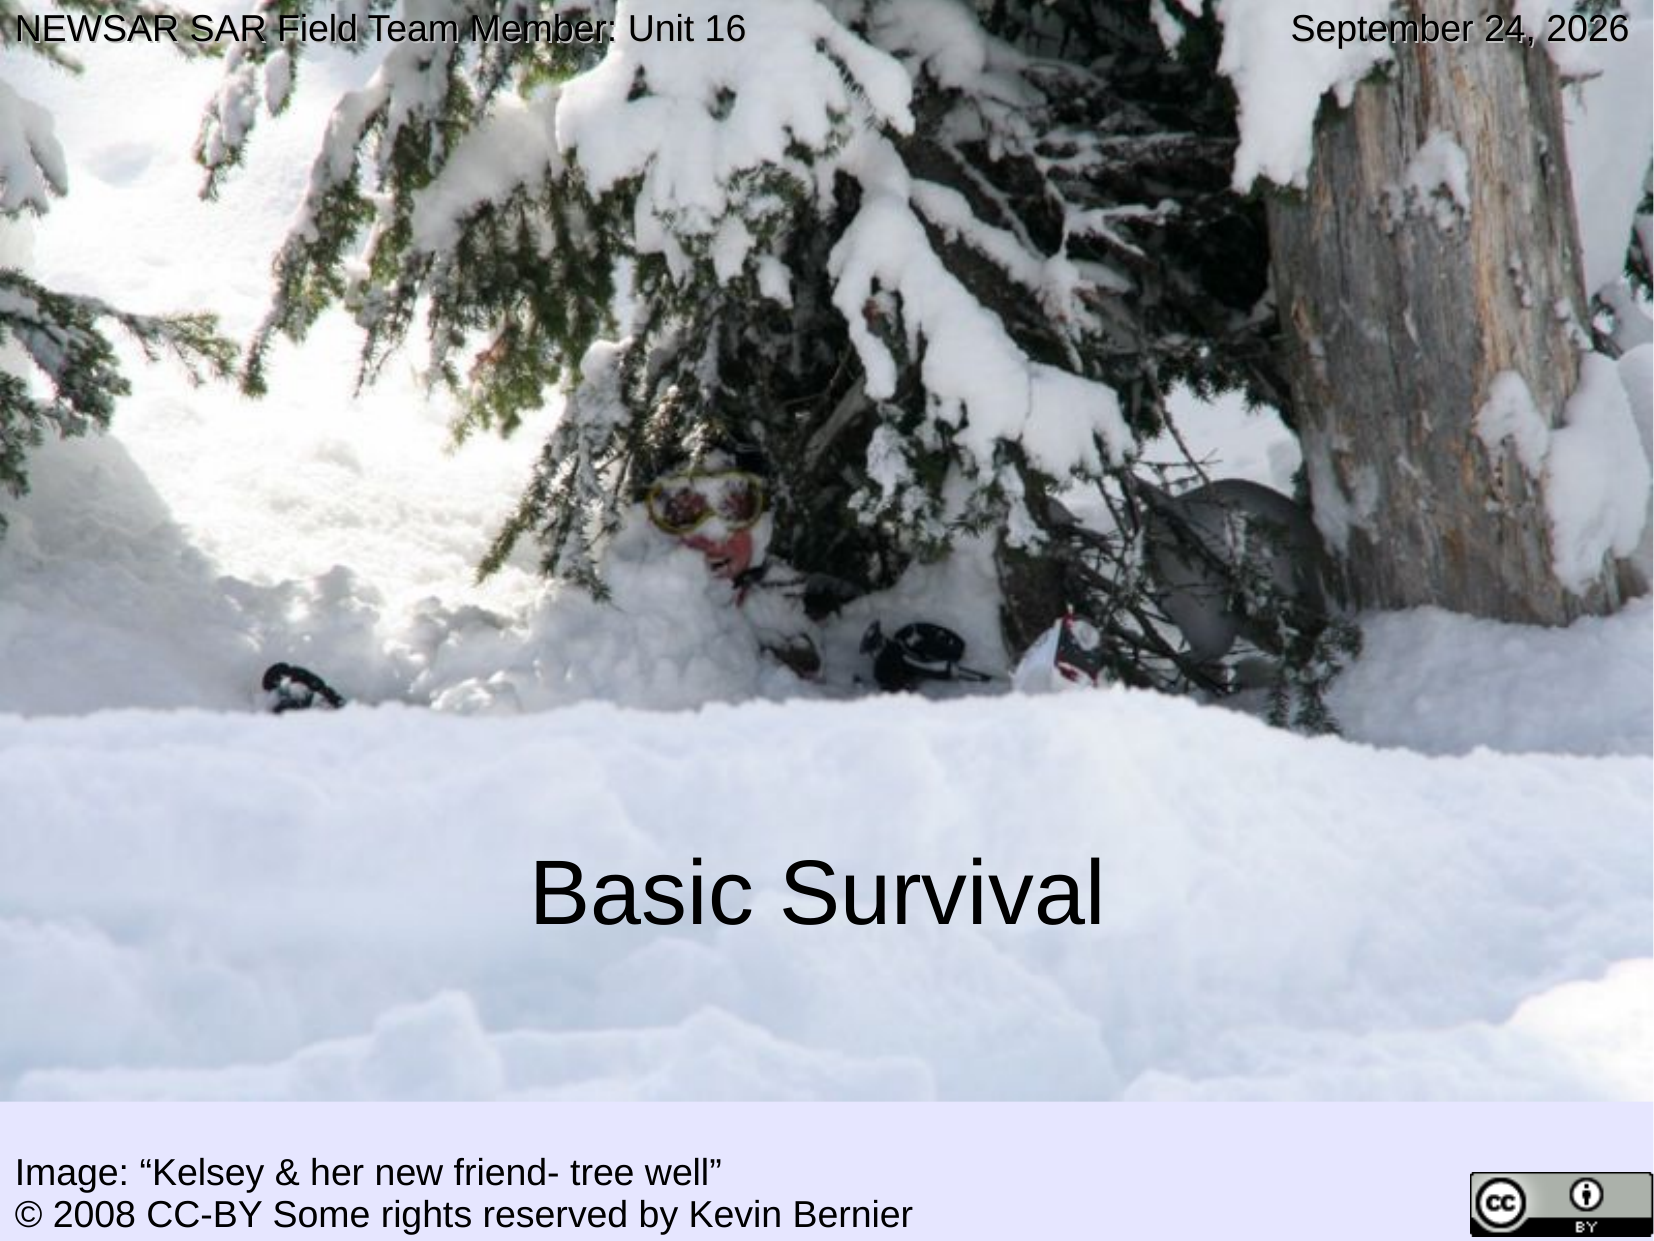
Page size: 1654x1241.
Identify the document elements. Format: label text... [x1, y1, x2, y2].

text_box February 19, 2020 [1193, 0, 1645, 57]
title Basic Survival [74, 788, 1563, 996]
picture [1470, 1172, 1654, 1237]
picture [0, 0, 1654, 1101]
text_box NEWSAR SAR Field Team Member: Unit 16 [0, 0, 762, 57]
text_box Image: “Kelsey & her new friend- tree well” © 2008 CC-BY Some rights reserved by Kevin Bernier [0, 1101, 1654, 1241]
